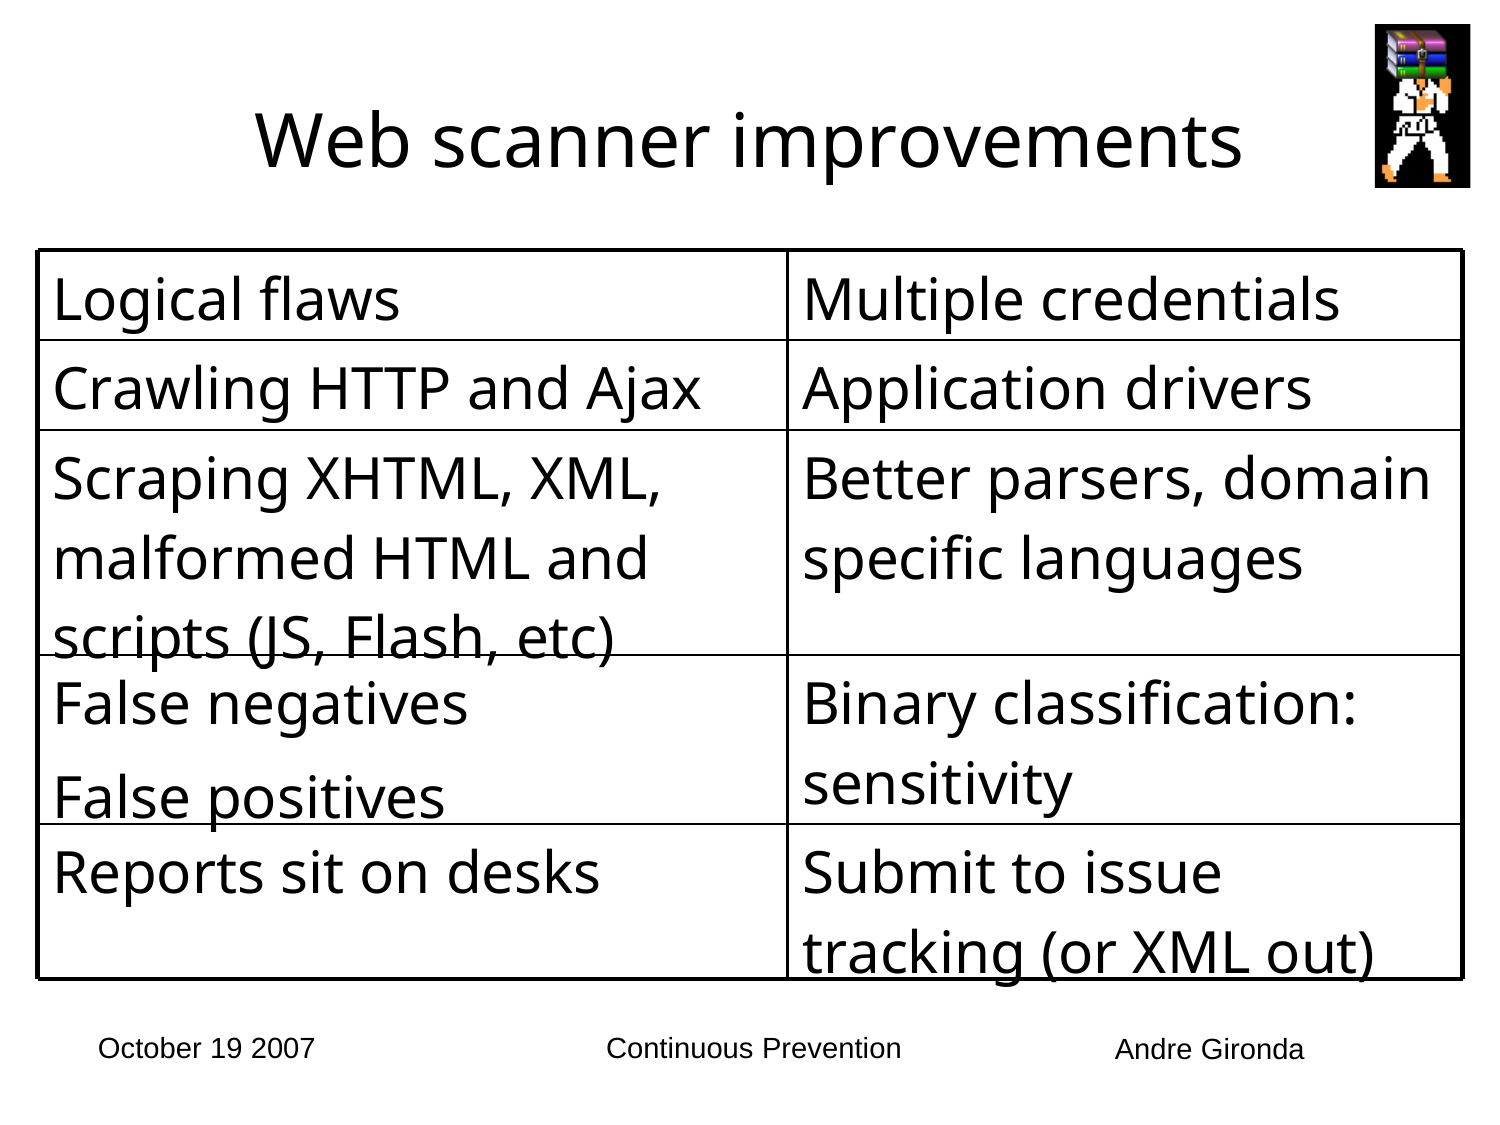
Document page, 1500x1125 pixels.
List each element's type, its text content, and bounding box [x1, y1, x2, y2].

text_box Scraping XHTML, XML, malformed HTML and scripts (JS, Flash, etc) [40, 431, 786, 654]
text_box Better parsers, domain specific languages [789, 431, 1460, 654]
text_box Logical flaws [40, 252, 786, 339]
text_box Reports sit on desks [40, 825, 786, 977]
text_box Multiple credentials [789, 252, 1460, 339]
text_box Submit to issue tracking (or XML out) [789, 825, 1460, 977]
text_box Application drivers [789, 341, 1460, 429]
text_box Binary classification: sensitivity [789, 656, 1460, 823]
text_box Crawling HTTP and Ajax [40, 341, 786, 429]
title Web scanner improvements [75, 45, 1426, 233]
text_box False negatives False positives [40, 656, 786, 823]
picture [1374, 24, 1471, 188]
